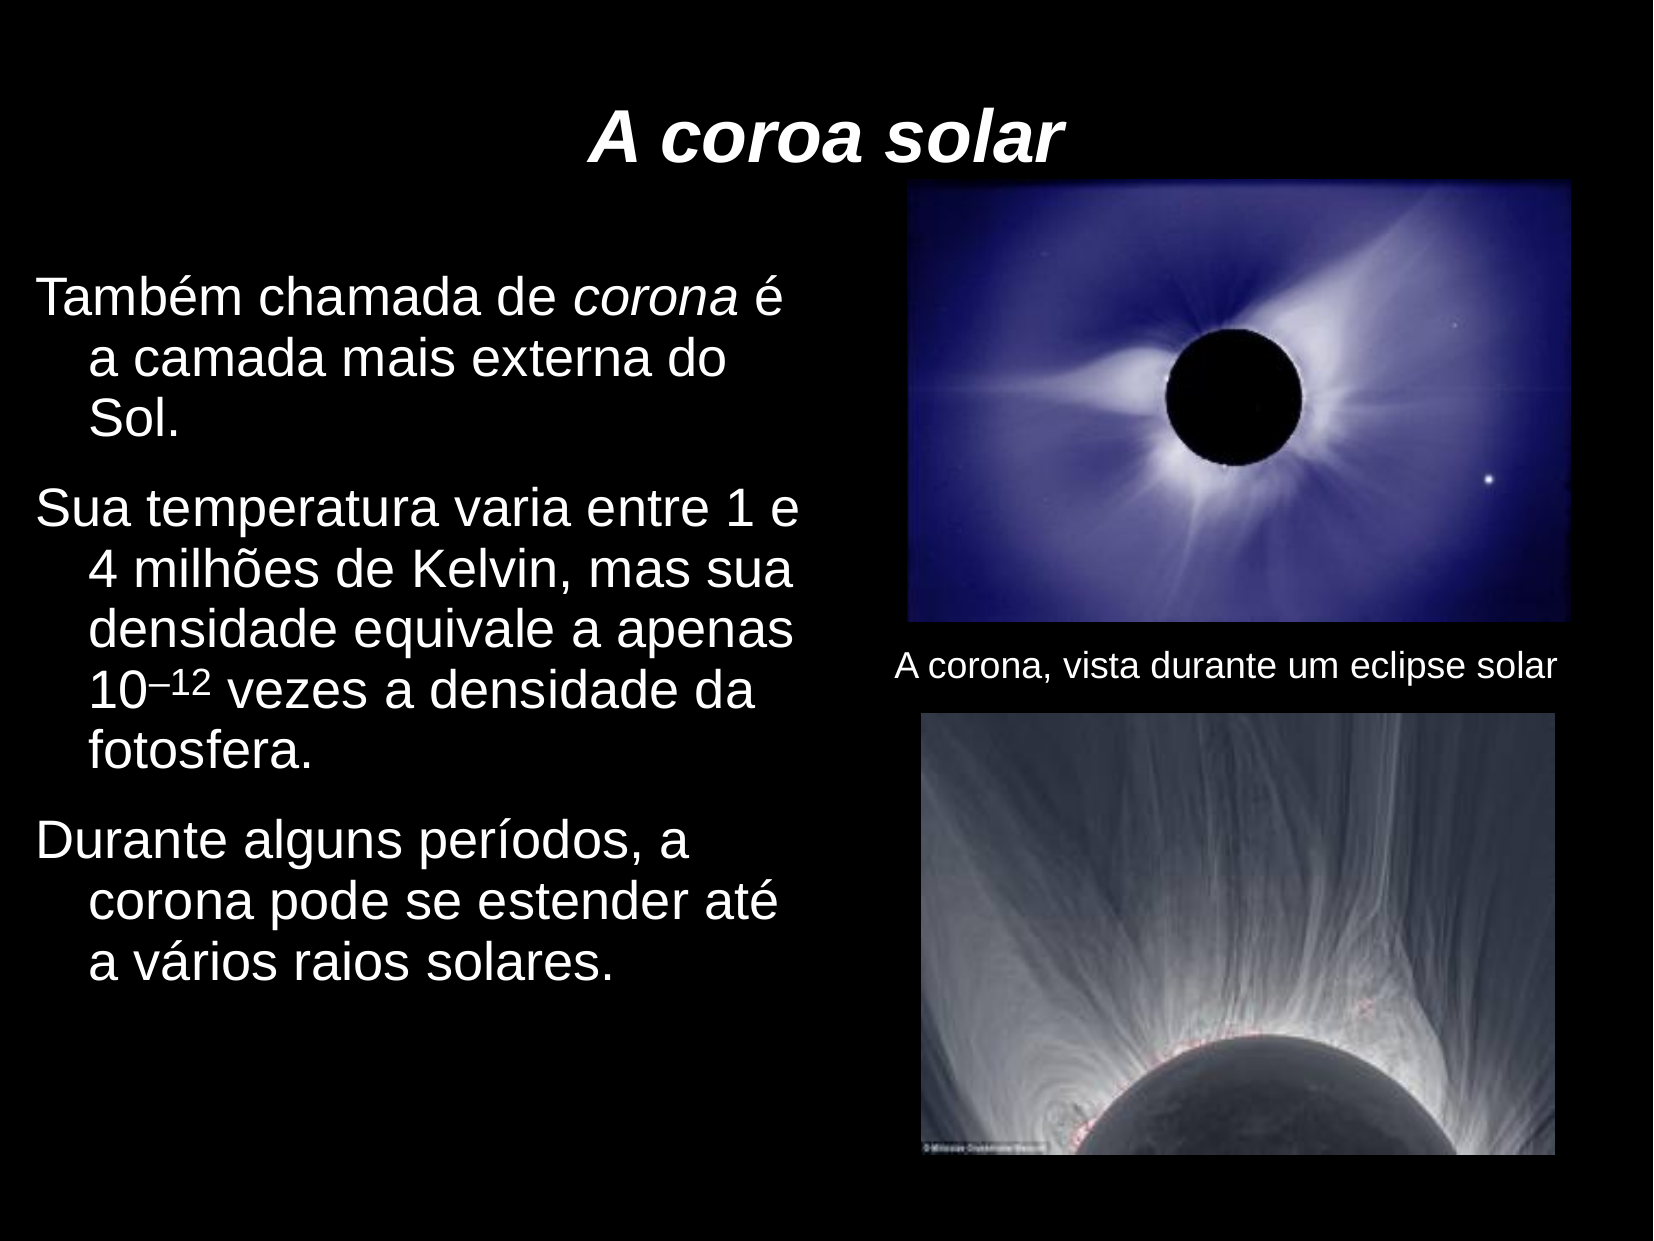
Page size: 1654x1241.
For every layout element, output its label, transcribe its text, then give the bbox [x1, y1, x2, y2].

text_box A corona, vista durante um eclipse solar [879, 637, 1576, 699]
picture [907, 179, 1571, 622]
title A coroa solar [82, 61, 1571, 212]
list Também chamada de corona é a camada mais externa do Sol. Sua temperatura varia entre 1 e 4 milhões de Kelvin, mas sua densidade equivale a apenas 10–12 vezes a densidade da fotosfera. Durante alguns períodos, a corona pode se estender até a vários raios solares. [17, 266, 825, 1071]
picture [921, 713, 1555, 1155]
